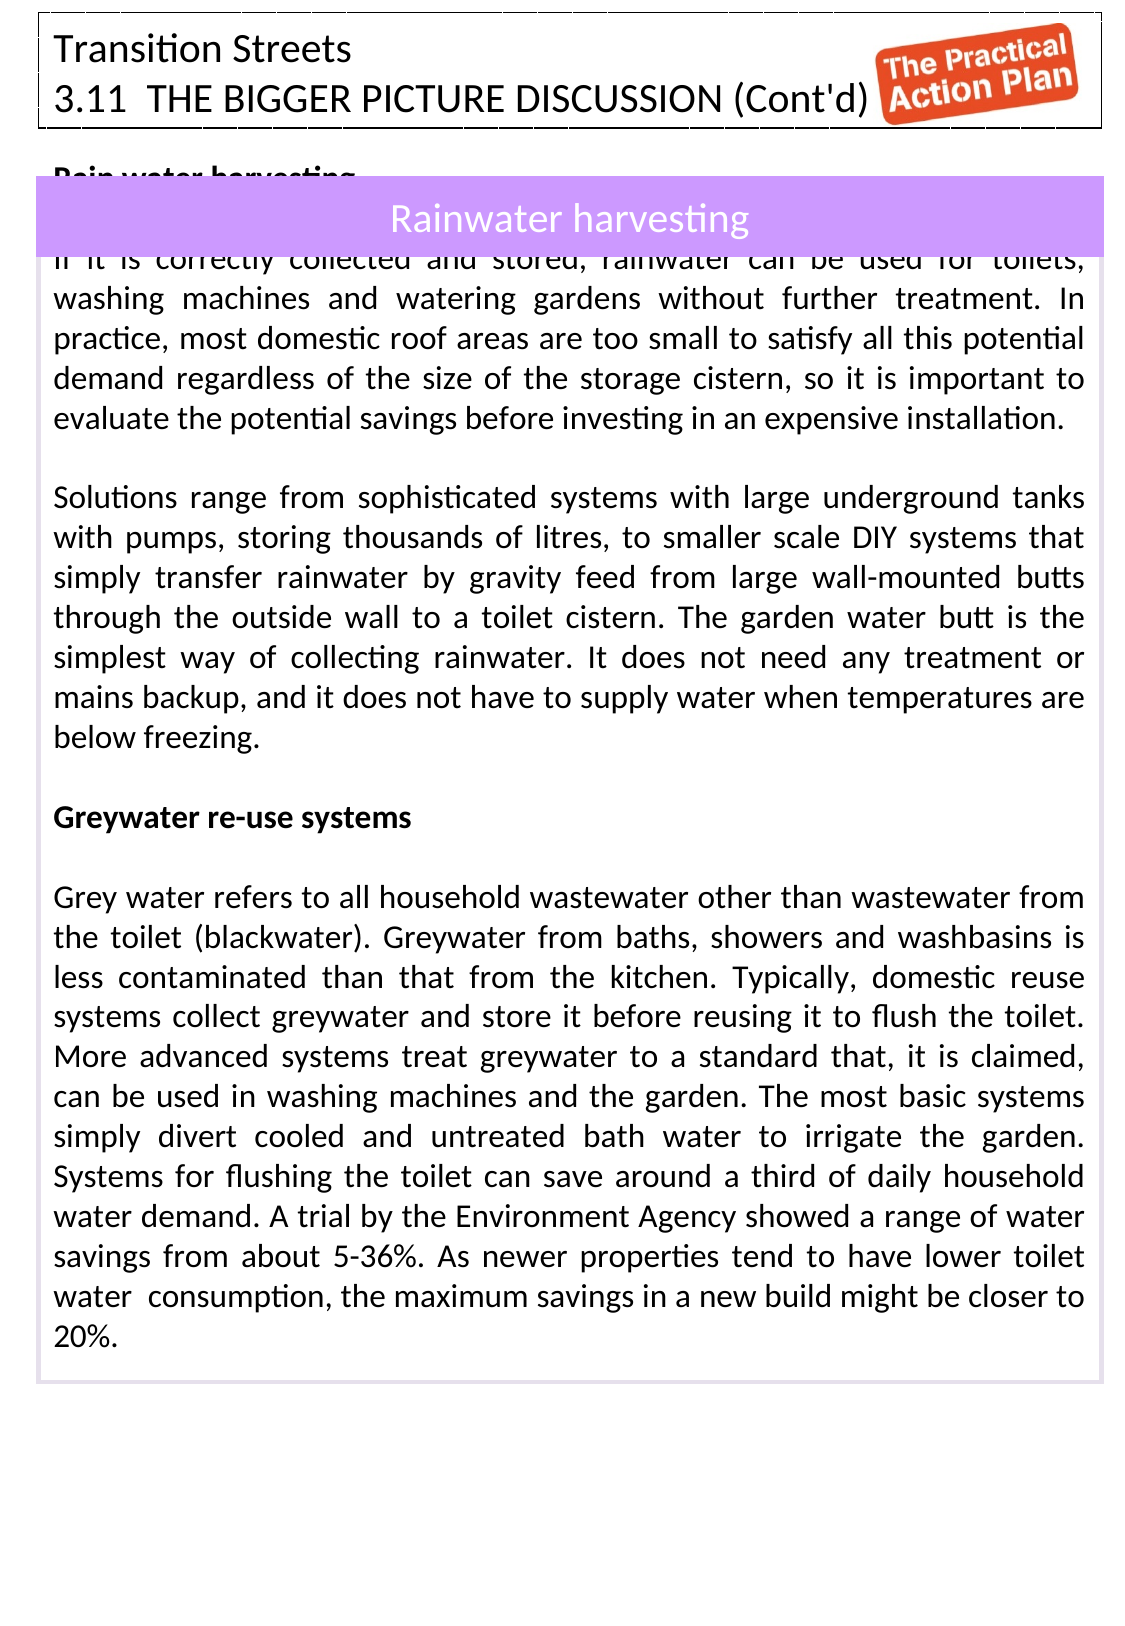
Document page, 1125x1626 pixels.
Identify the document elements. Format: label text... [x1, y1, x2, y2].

text_box Rain water harvesting If it is correctly collected and stored, rainwater can be used for toilets, washing machines and watering gardens without further treatment. In practice, most domestic roof areas are too small to satisfy all this potential demand regardless of the size of the storage cistern, so it is important to evaluate the potential savings before investing in an expensive installation. Solutions range from sophisticated systems with large underground tanks with pumps, storing thousands of litres, to smaller scale DIY systems that simply transfer rainwater by gravity feed from large wall-mounted butts through the outside wall to a toilet cistern. The garden water butt is the simplest way of collecting rainwater. It does not need any treatment or mains backup, and it does not have to supply water when temperatures are below freezing. Greywater re-use systems Grey water refers to all household wastewater other than wastewater from the toilet (blackwater). Greywater from baths, showers and washbasins is less contaminated than that from the kitchen. Typically, domestic reuse systems collect greywater and store it before reusing it to flush the toilet. More advanced systems treat greywater to a standard that, it is claimed, can be used in washing machines and the garden. The most basic systems simply divert cooled and untreated bath water to irrigate the garden. Systems for flushing the toilet can save around a third of daily household water demand. A trial by the Environment Agency showed a range of water savings from about 5-36%. As newer properties tend to have lower toilet water consumption, the maximum savings in a new build might be closer to 20%. [38, 255, 1102, 1382]
text_box Rainwater harvesting [38, 177, 1102, 255]
text_box Transition Streets 3.11 THE BIGGER PICTURE DISCUSSION (Cont'd) [38, 12, 1102, 129]
